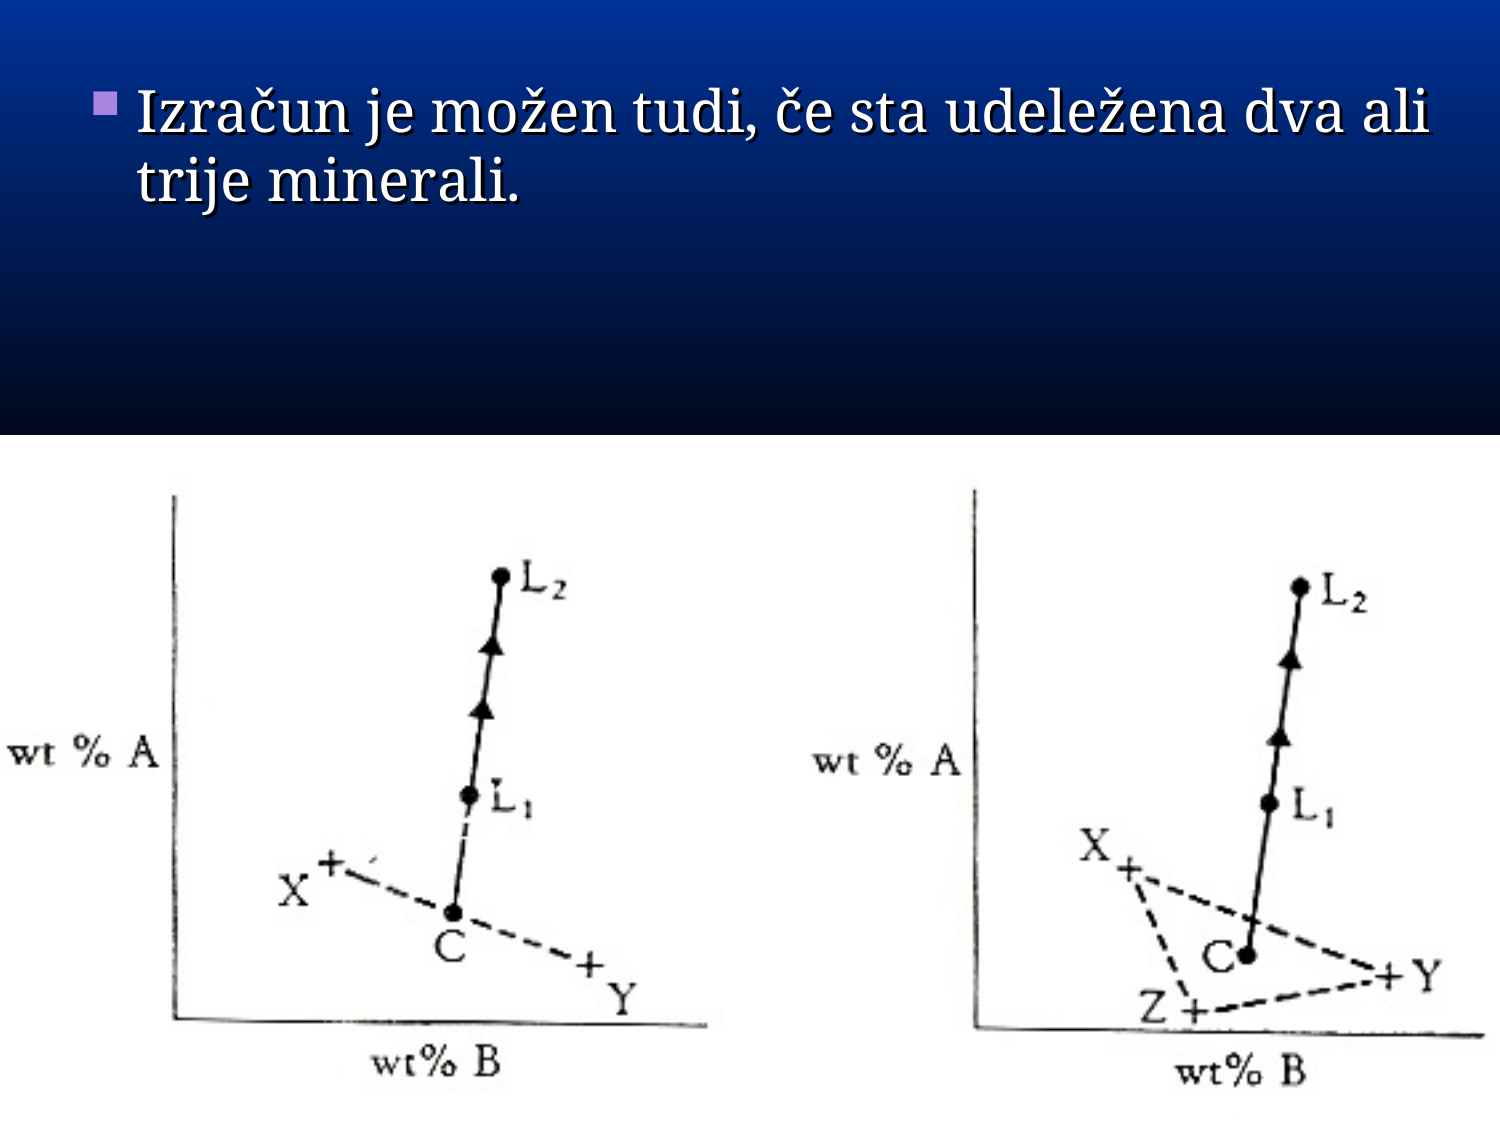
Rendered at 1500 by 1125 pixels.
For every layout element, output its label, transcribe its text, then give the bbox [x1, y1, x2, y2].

picture [0, 435, 1500, 1125]
list Izračun je možen tudi, če sta udeležena dva ali trije minerali. [0, 66, 1500, 435]
